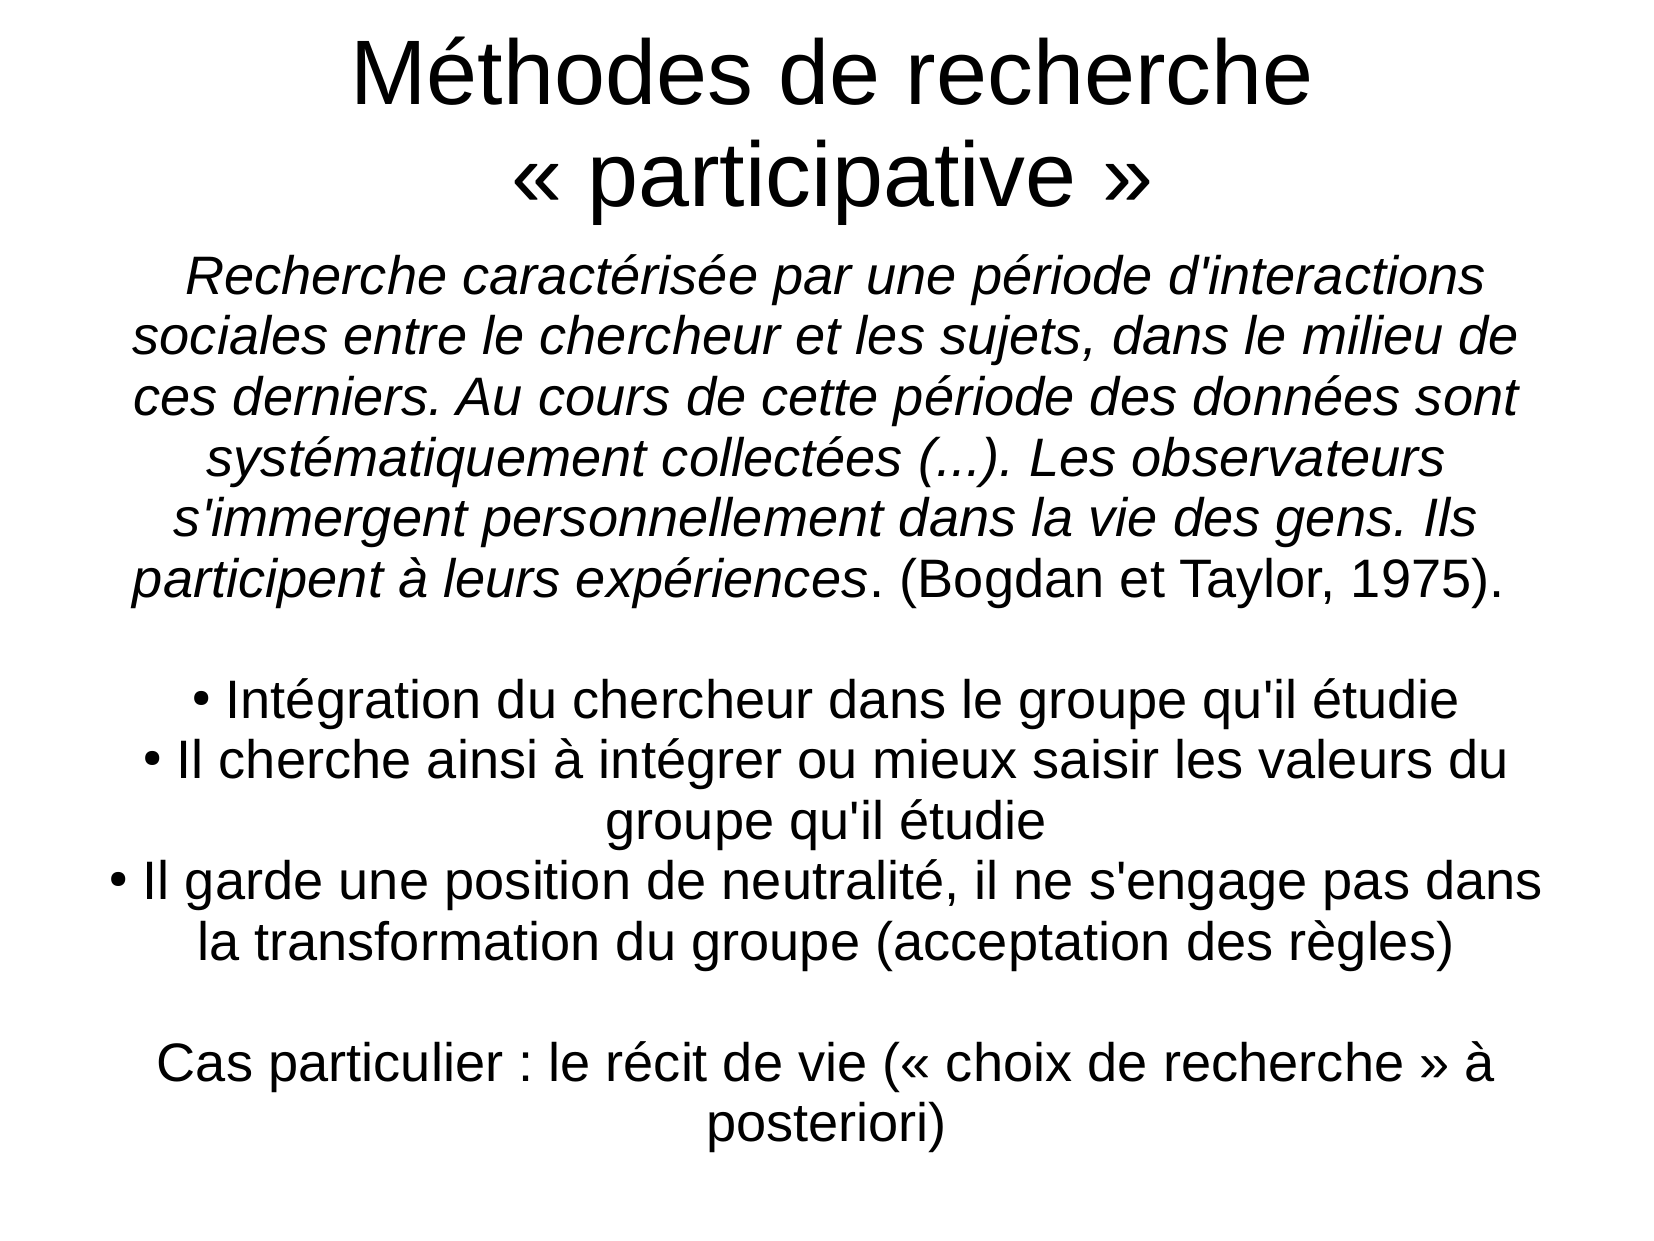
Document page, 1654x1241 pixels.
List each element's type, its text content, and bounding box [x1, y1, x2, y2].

title Méthodes de recherche « participative » [88, 21, 1577, 227]
subtitle Recherche caractérisée par une période d'interactions sociales entre le chercheur et les sujets, dans le milieu de ces derniers. Au cours de cette période des données sont systématiquement collectées (...). Les observateurs s'immergent personnellement dans la vie des gens. Ils participent à leurs expériences. (Bogdan et Taylor, 1975). Intégration du chercheur dans le groupe qu'il étudie Il cherche ainsi à intégrer ou mieux saisir les valeurs du groupe qu'il étudie Il garde une position de neutralité, il ne s'engage pas dans la transformation du groupe (acceptation des règles) Cas particulier : le récit de vie (« choix de recherche » à posteriori) [82, 245, 1571, 1154]
